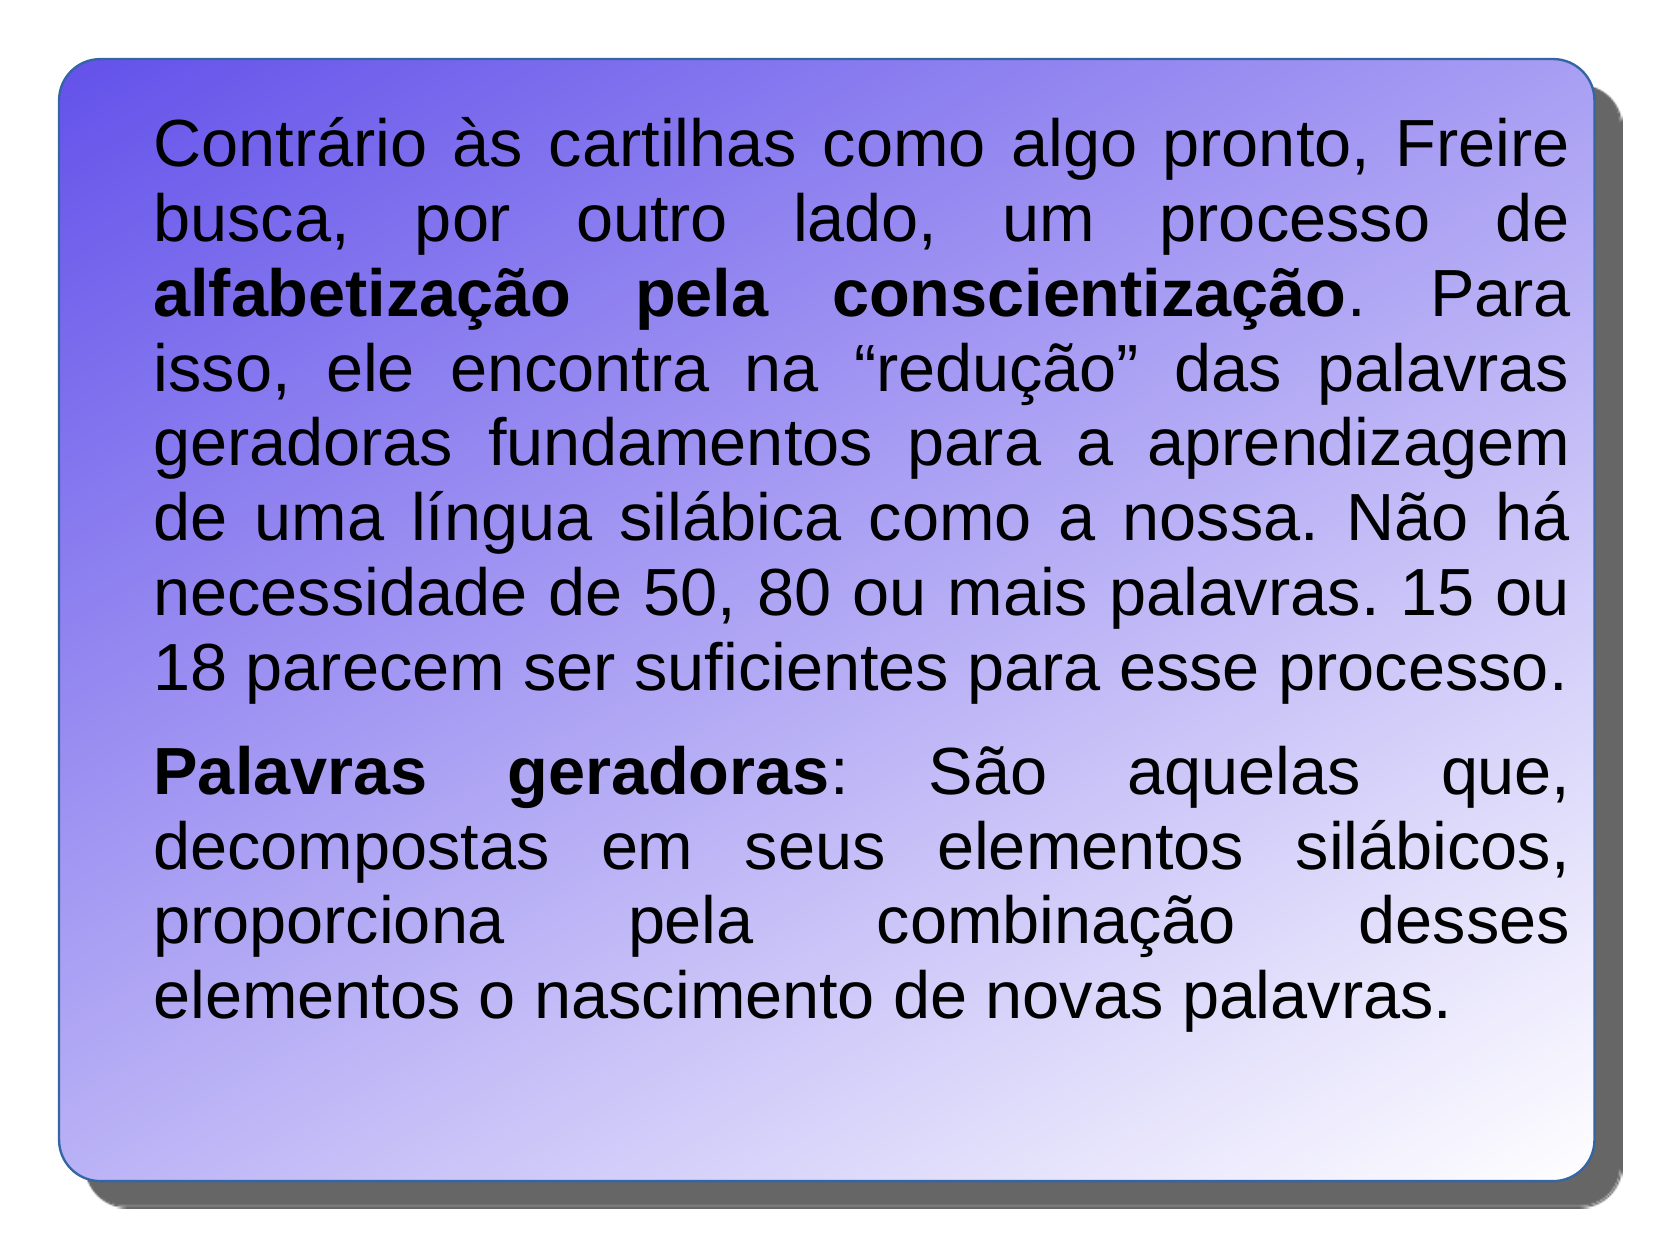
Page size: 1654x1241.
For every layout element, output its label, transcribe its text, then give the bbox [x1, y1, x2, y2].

list Contrário às cartilhas como algo pronto, Freire busca, por outro lado, um processo de alfabetização pela conscientização. Para isso, ele encontra na “redução” das palavras geradoras fundamentos para a aprendizagem de uma língua silábica como a nossa. Não há necessidade de 50, 80 ou mais palavras. 15 ou 18 parecem ser suficientes para esse processo. Palavras geradoras: São aquelas que, decompostas em seus elementos silábicos, proporciona pela combinação desses elementos o nascimento de novas palavras. [82, 106, 1571, 1199]
